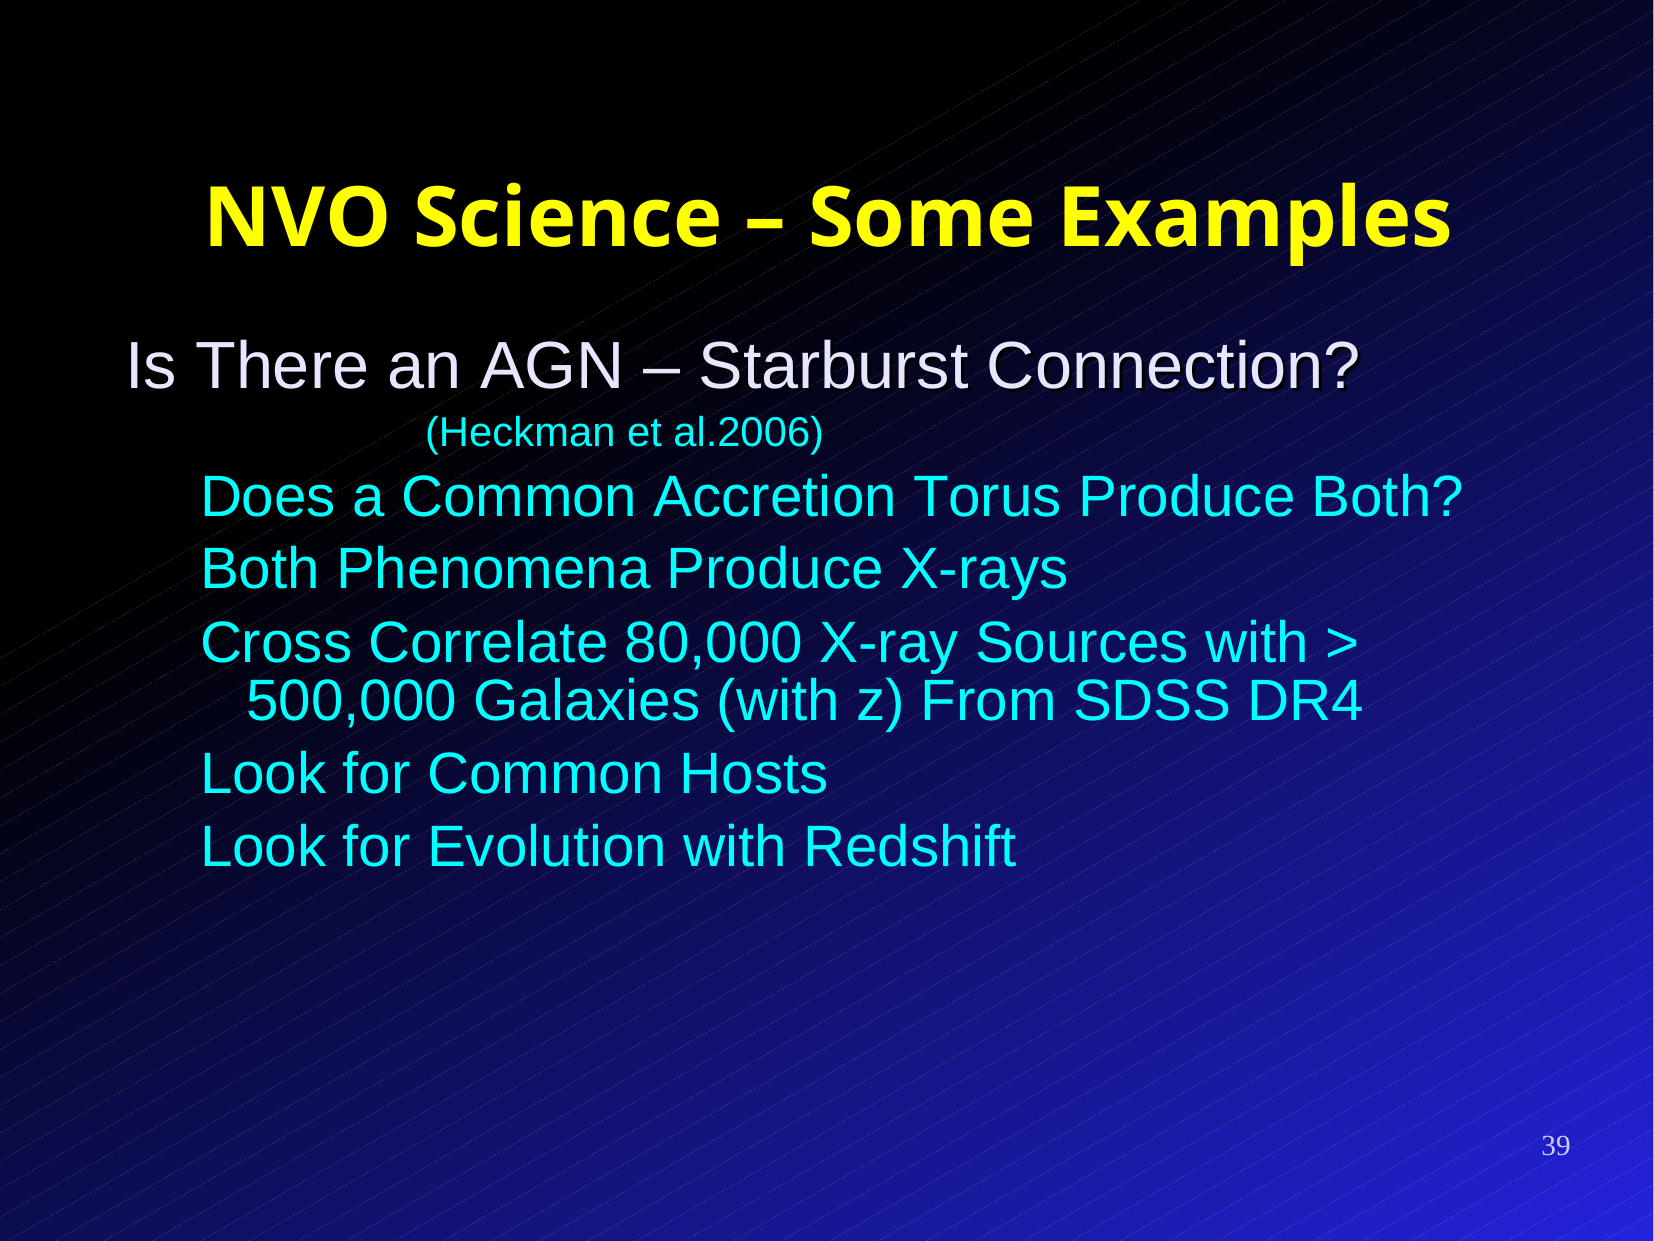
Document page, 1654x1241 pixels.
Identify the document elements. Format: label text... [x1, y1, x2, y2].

title NVO Science – Some Examples [126, 84, 1532, 236]
list Is There an AGN – Starburst Connection? (Heckman et al.2006) Does a Common Accretion Torus Produce Both? Both Phenomena Produce X-rays Cross Correlate 80,000 X-ray Sources with > 500,000 Galaxies (with z) From SDSS DR4 Look for Common Hosts Look for Evolution with Redshift [110, 236, 1585, 1241]
